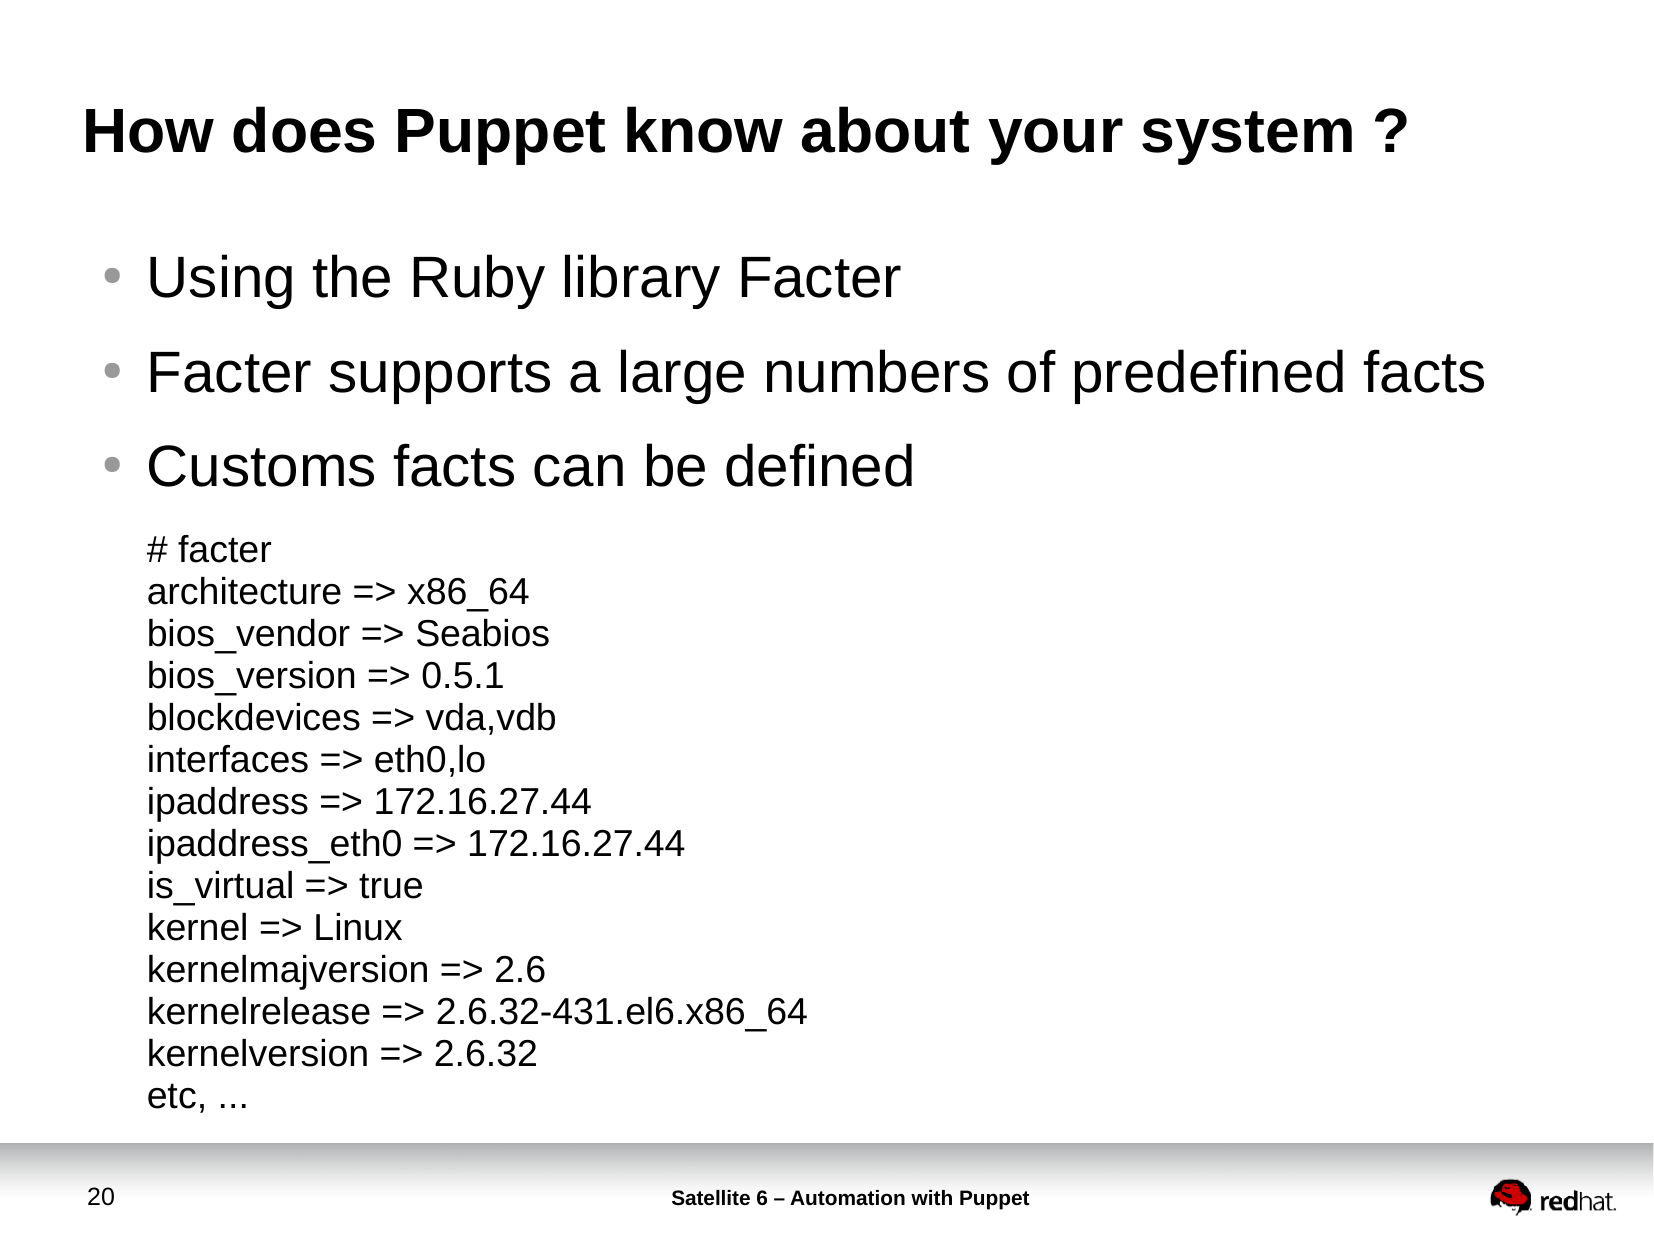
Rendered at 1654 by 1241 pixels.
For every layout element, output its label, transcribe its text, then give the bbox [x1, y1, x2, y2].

list Using the Ruby library Facter Facter supports a large numbers of predefined facts Customs facts can be defined # facter architecture => x86_64 bios_vendor => Seabios bios_version => 0.5.1 blockdevices => vda,vdb interfaces => eth0,lo ipaddress => 172.16.27.44 ipaddress_eth0 => 172.16.27.44 is_virtual => true kernel => Linux kernelmajversion => 2.6 kernelrelease => 2.6.32-431.el6.x86_64 kernelversion => 2.6.32 etc, ... [86, 244, 1576, 1188]
picture [0, 1143, 1654, 1241]
picture [104, 1189, 112, 1203]
title How does Puppet know about your system ? [82, 37, 1571, 226]
